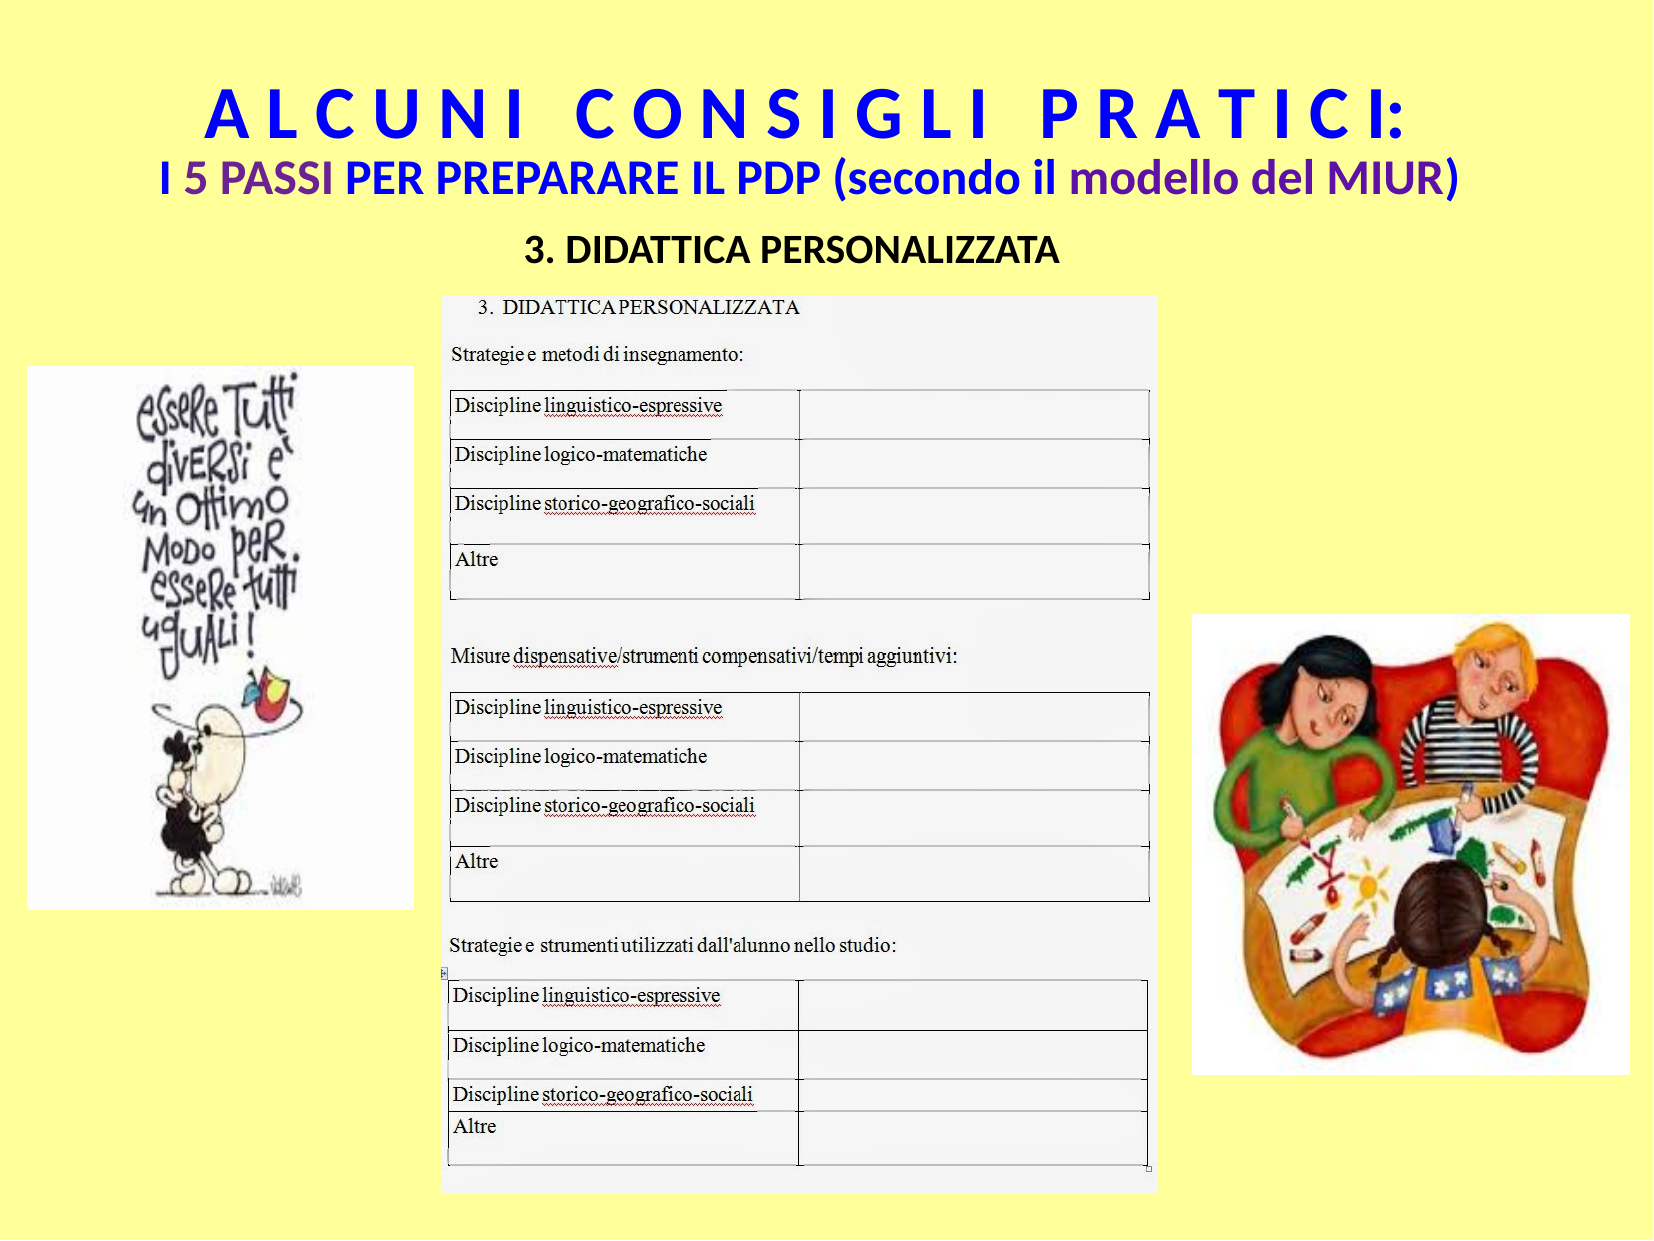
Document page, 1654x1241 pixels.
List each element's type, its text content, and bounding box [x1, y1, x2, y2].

title A L C U N I C O N S I G L I P R A T I C I: I 5 PASSI PER PREPARARE IL PDP (secondo il modello del MIUR) [70, 40, 1560, 249]
picture [1192, 614, 1630, 1075]
picture [27, 366, 414, 910]
text_box 3. DIDATTICA PERSONALIZZATA [508, 232, 1075, 284]
picture [441, 295, 1158, 1194]
